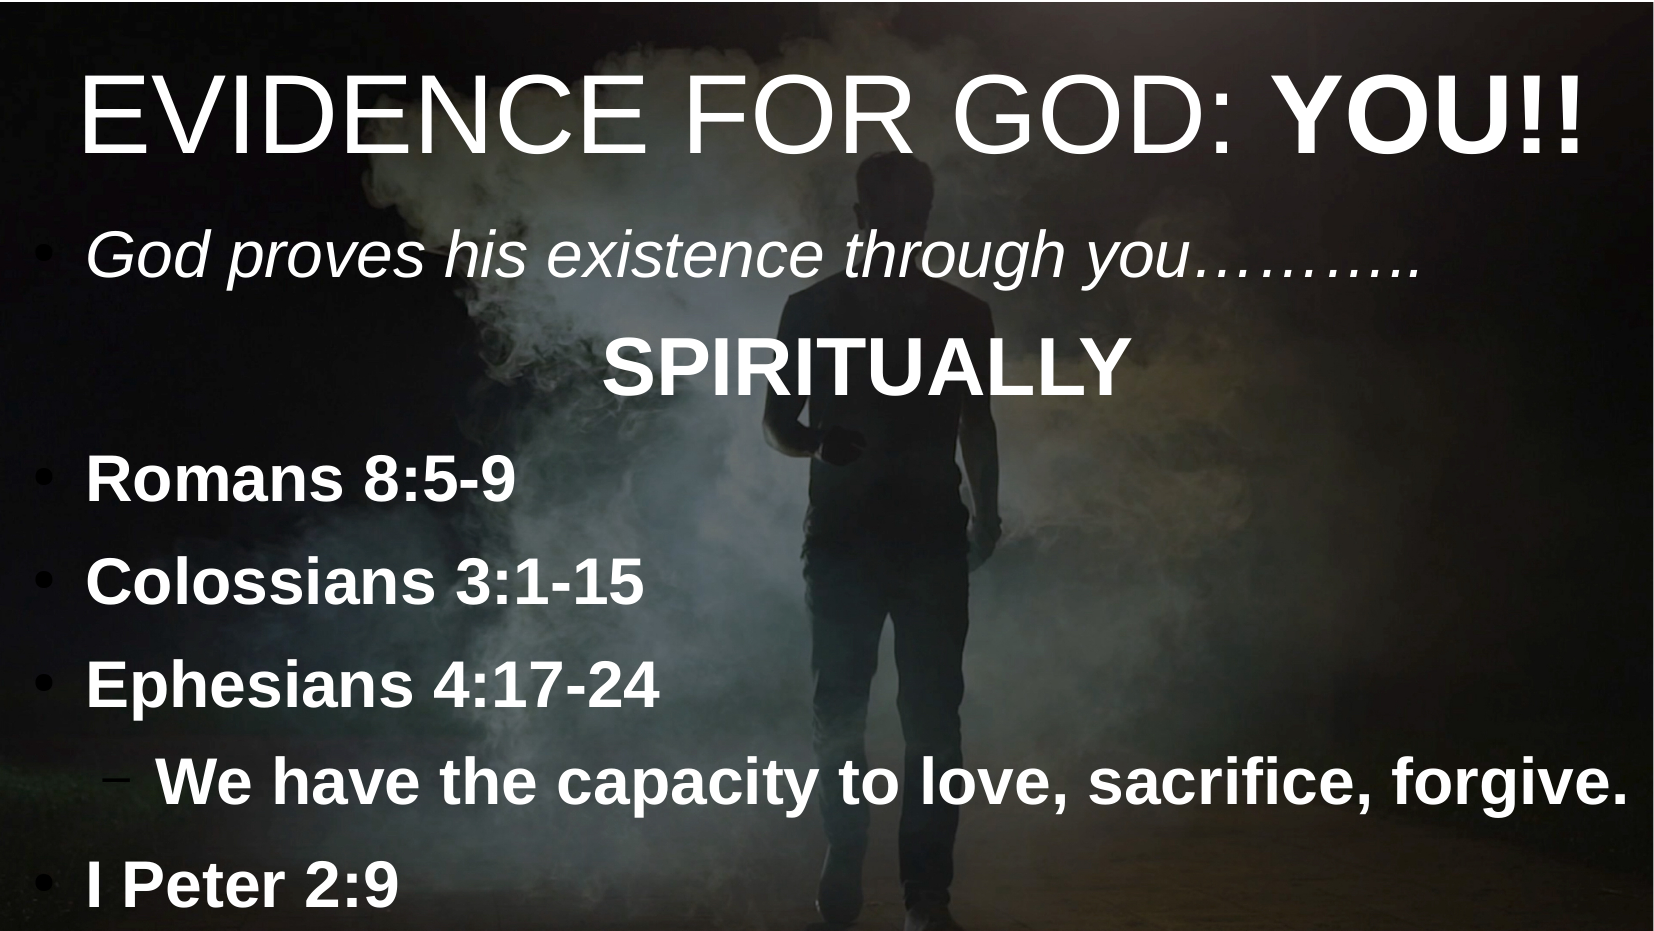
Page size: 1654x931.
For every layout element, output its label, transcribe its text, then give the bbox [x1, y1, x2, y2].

picture [0, 2, 1654, 931]
title EVIDENCE FOR GOD: YOU!! [30, 37, 1636, 193]
list God proves his existence through you……….. SPIRITUALLY Romans 8:5-9 Colossians 3:1-15 Ephesians 4:17-24 We have the capacity to love, sacrifice, forgive. I Peter 2:9 [15, 217, 1651, 931]
